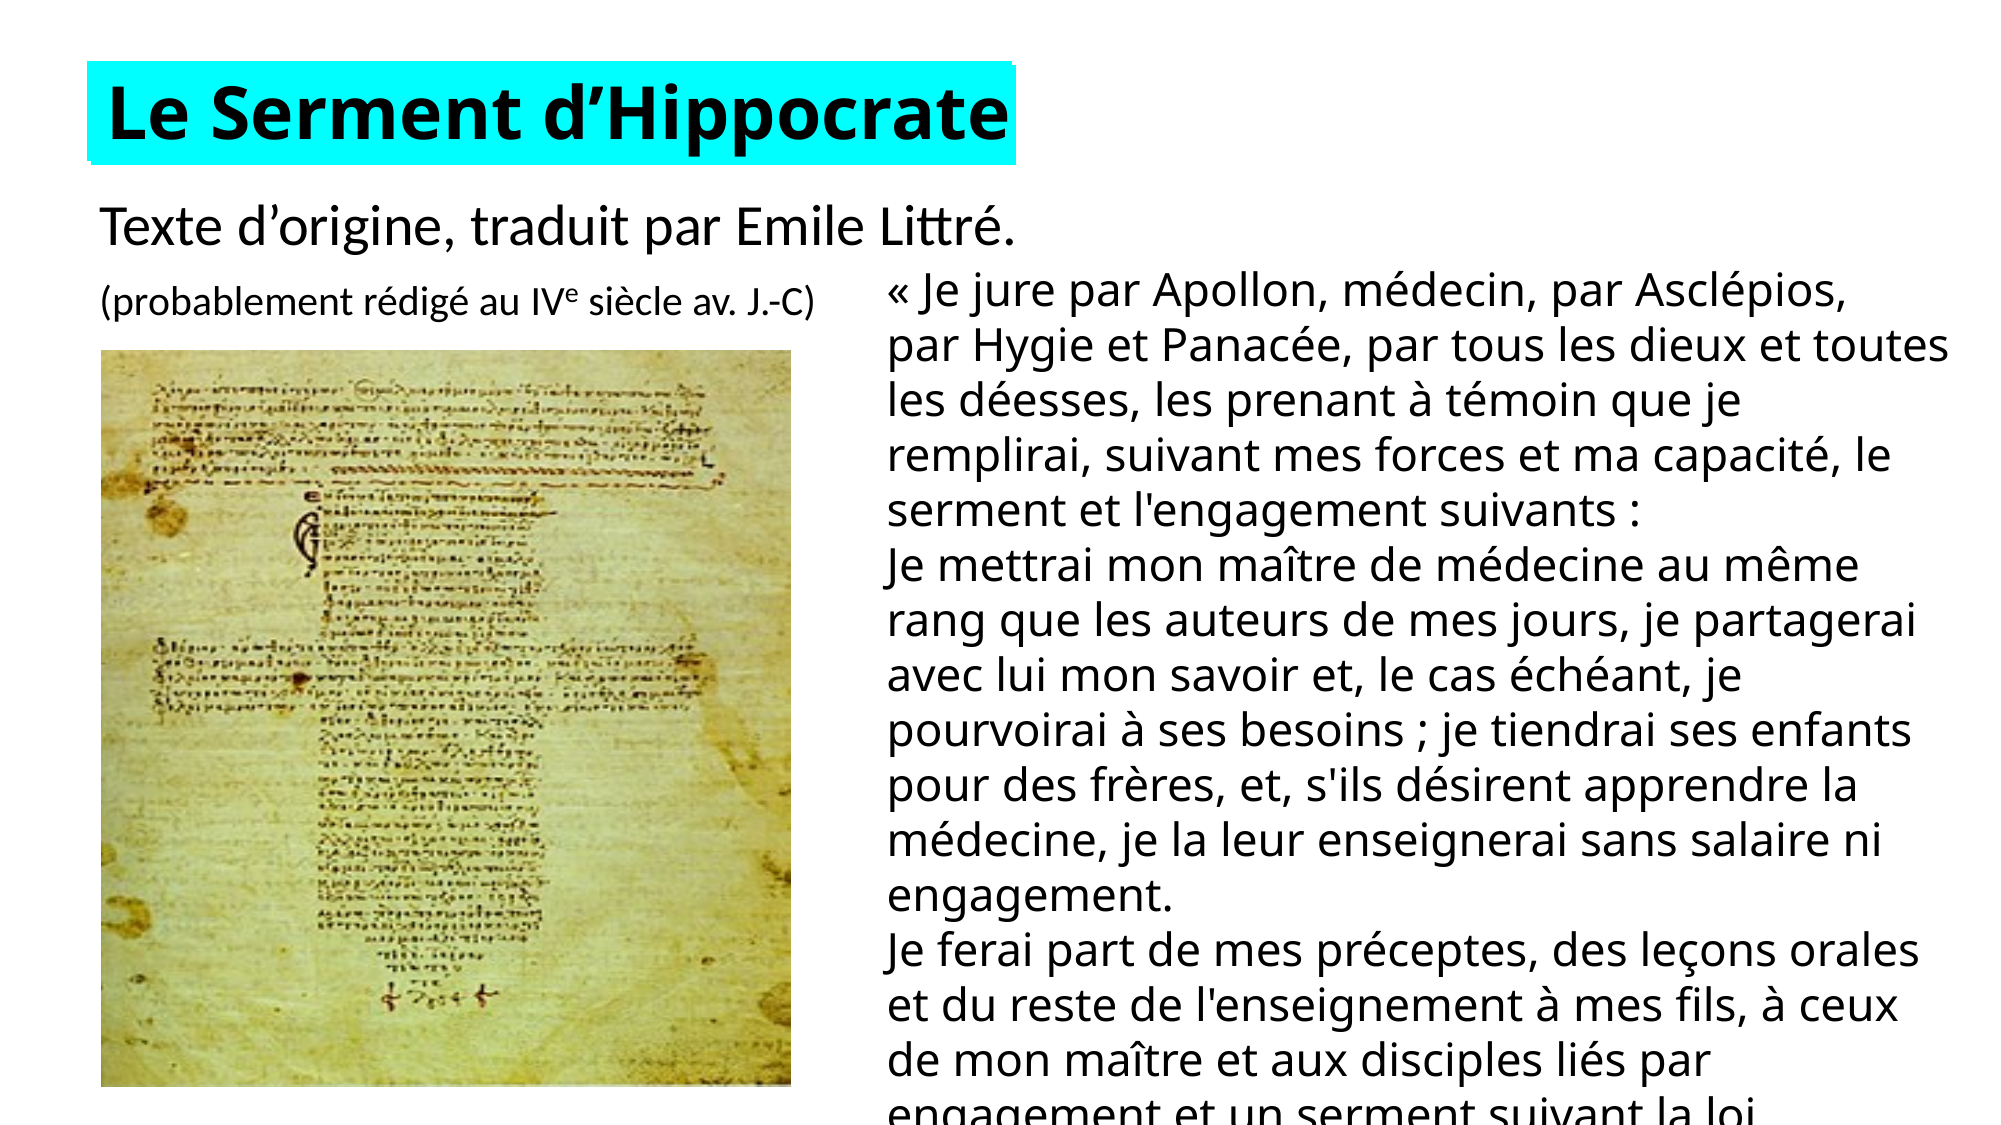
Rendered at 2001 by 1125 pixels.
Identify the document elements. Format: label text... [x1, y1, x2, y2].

text_box « Je jure par Apollon, médecin, par Asclépios, par Hygie et Panacée, par tous les dieux et toutes les déesses, les prenant à témoin que je remplirai, suivant mes forces et ma capacité, le serment et l'engagement suivants : Je mettrai mon maître de médecine au même rang que les auteurs de mes jours, je partagerai avec lui mon savoir et, le cas échéant, je pourvoirai à ses besoins ; je tiendrai ses enfants pour des frères, et, s'ils désirent apprendre la médecine, je la leur enseignerai sans salaire ni engagement. Je ferai part de mes préceptes, des leçons orales et du reste de l'enseignement à mes fils, à ceux de mon maître et aux disciples liés par engagement et un serment suivant la loi médicale, mais à nul autre. [872, 253, 1971, 1125]
list Texte d’origine, traduit par Emile Littré. (probablement rédigé au ive siècle av. J.-C) [84, 187, 1077, 349]
picture [101, 350, 791, 1087]
title Le Serment d’Hippocrate [72, 44, 1044, 188]
